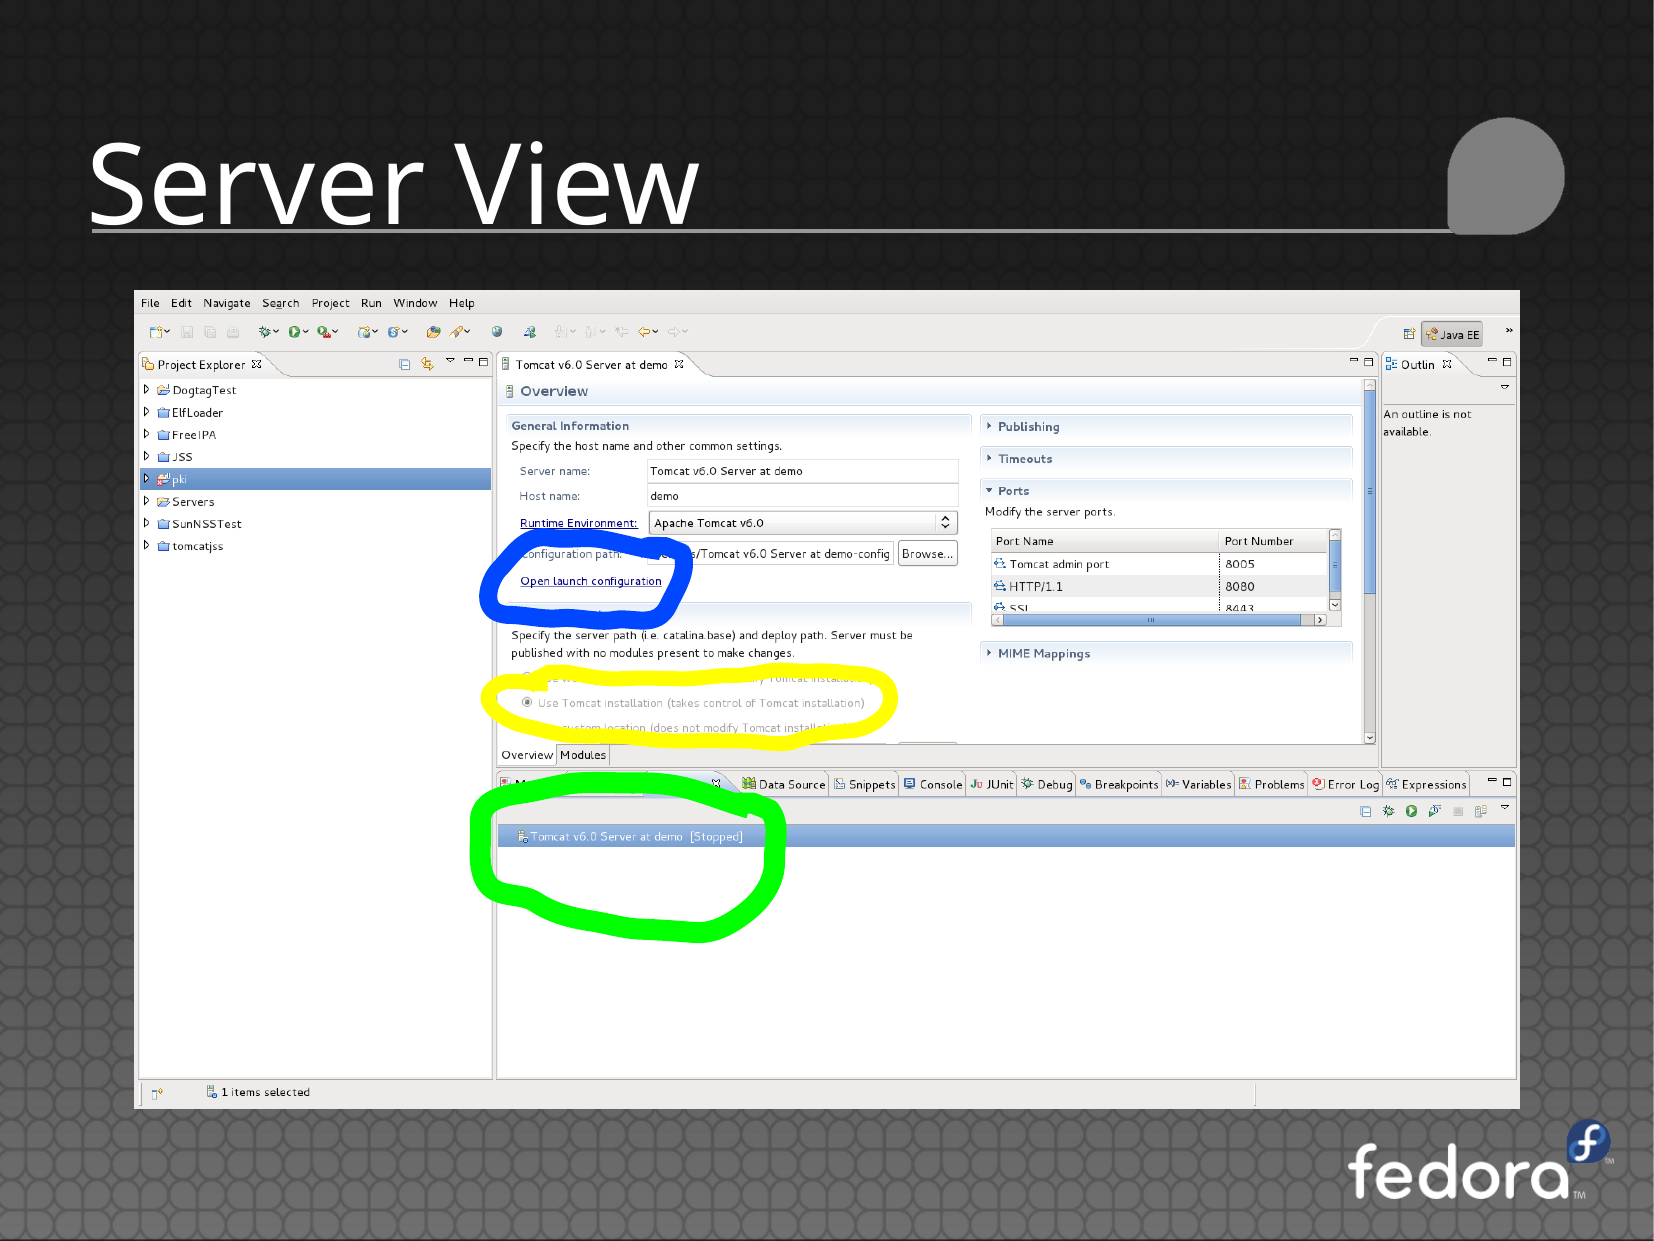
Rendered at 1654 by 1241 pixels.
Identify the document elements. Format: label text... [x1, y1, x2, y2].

picture [0, 0, 1654, 1241]
title Server View [86, 112, 1576, 249]
